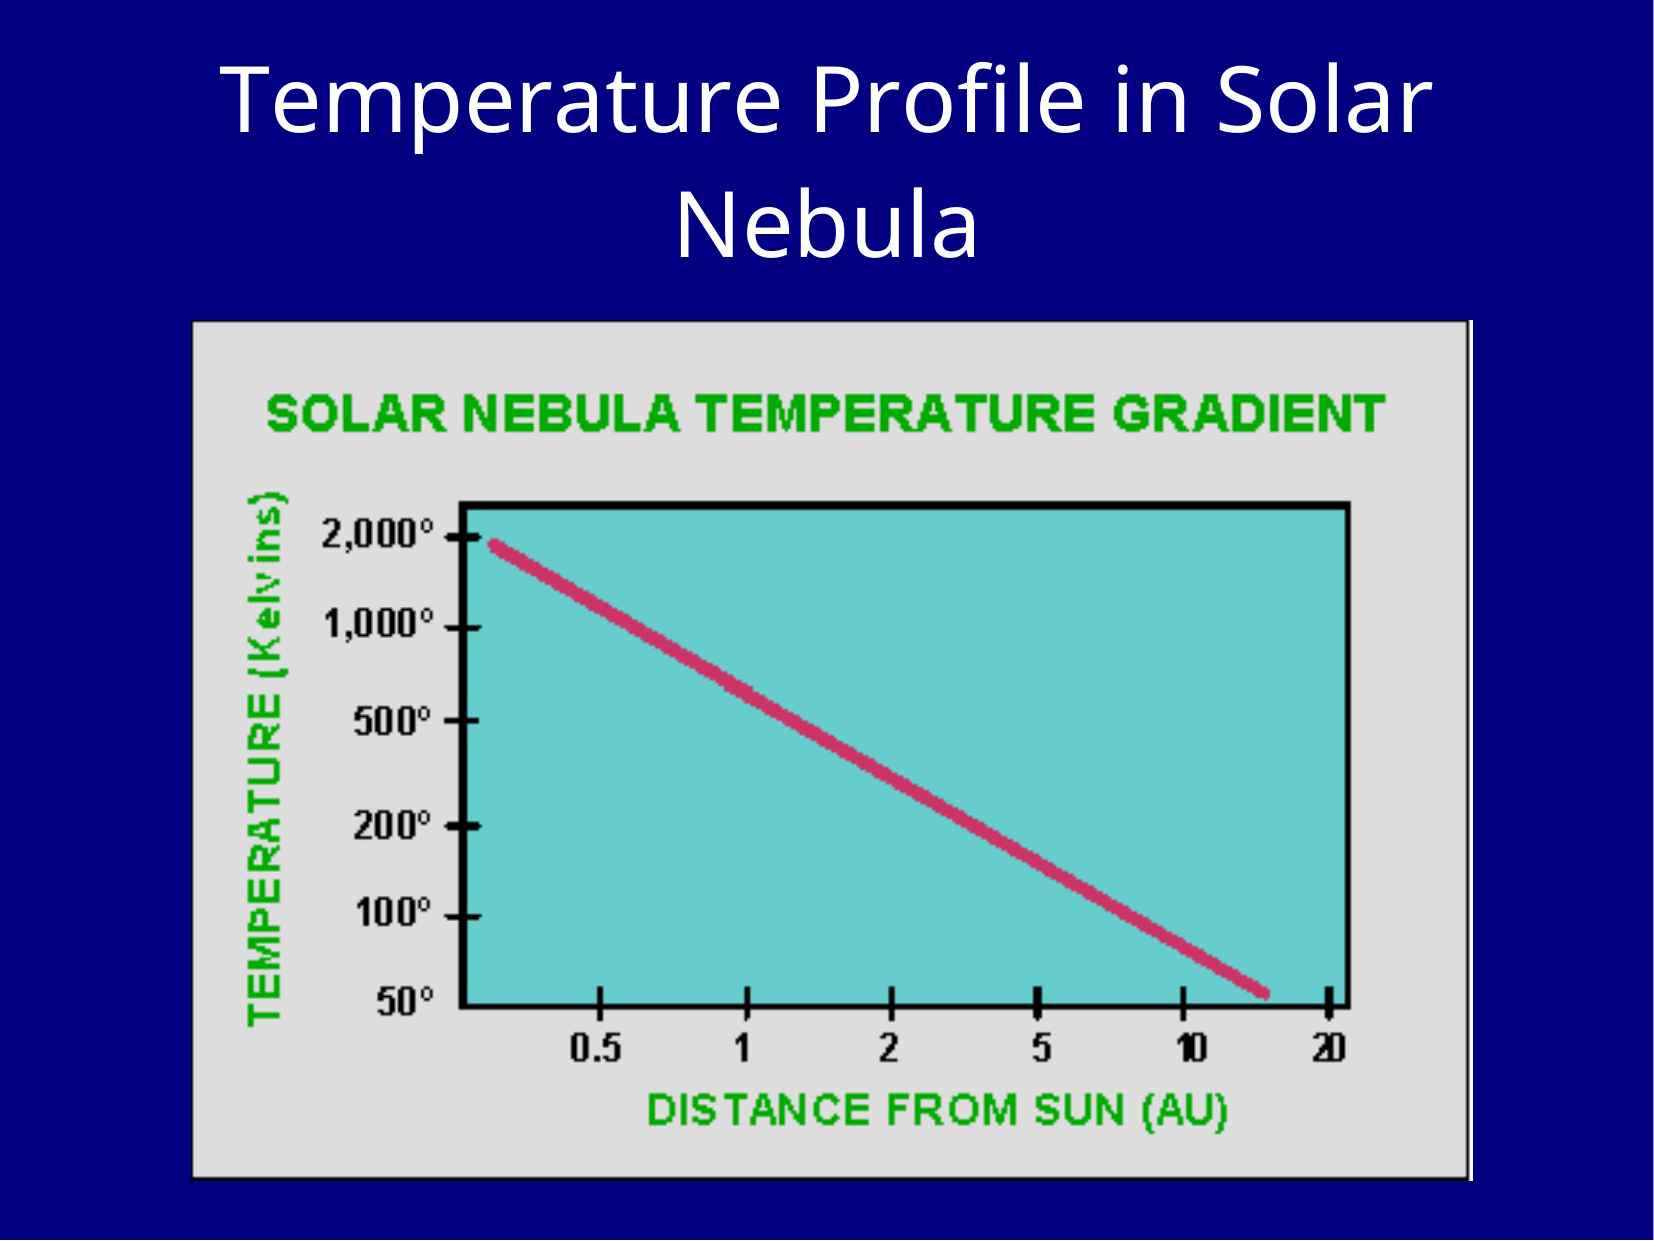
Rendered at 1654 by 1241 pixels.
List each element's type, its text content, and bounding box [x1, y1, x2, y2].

picture [191, 320, 1473, 1181]
title Temperature Profile in Solar Nebula [121, 53, 1534, 266]
